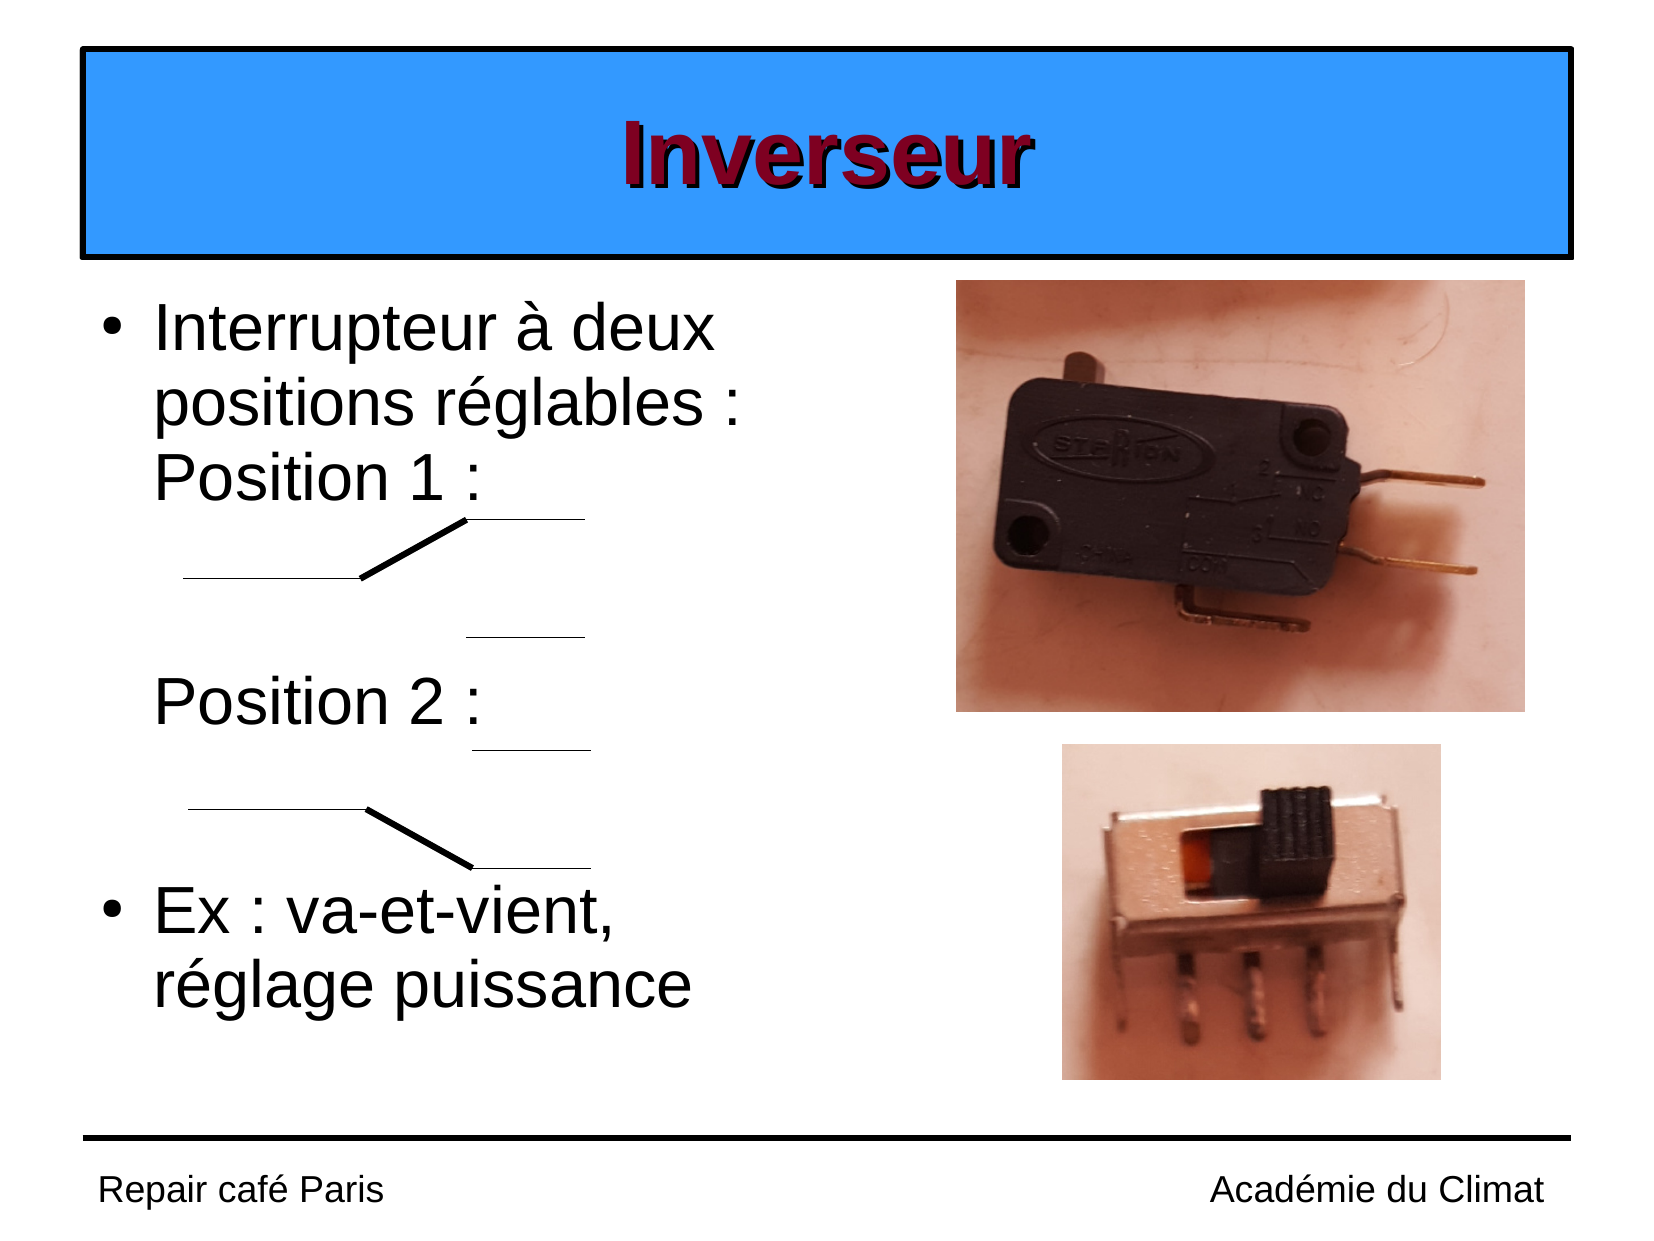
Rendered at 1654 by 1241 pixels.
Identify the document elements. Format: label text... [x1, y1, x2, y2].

title Inverseur [82, 49, 1571, 257]
picture [956, 280, 1525, 712]
list Interrupteur à deux positions réglables : Position 1 : Position 2 : Ex : va-et-vient, réglage puissance [82, 290, 809, 1125]
picture [1062, 744, 1441, 1080]
text_box Repair café Paris Académie du Climat [82, 1161, 1571, 1219]
